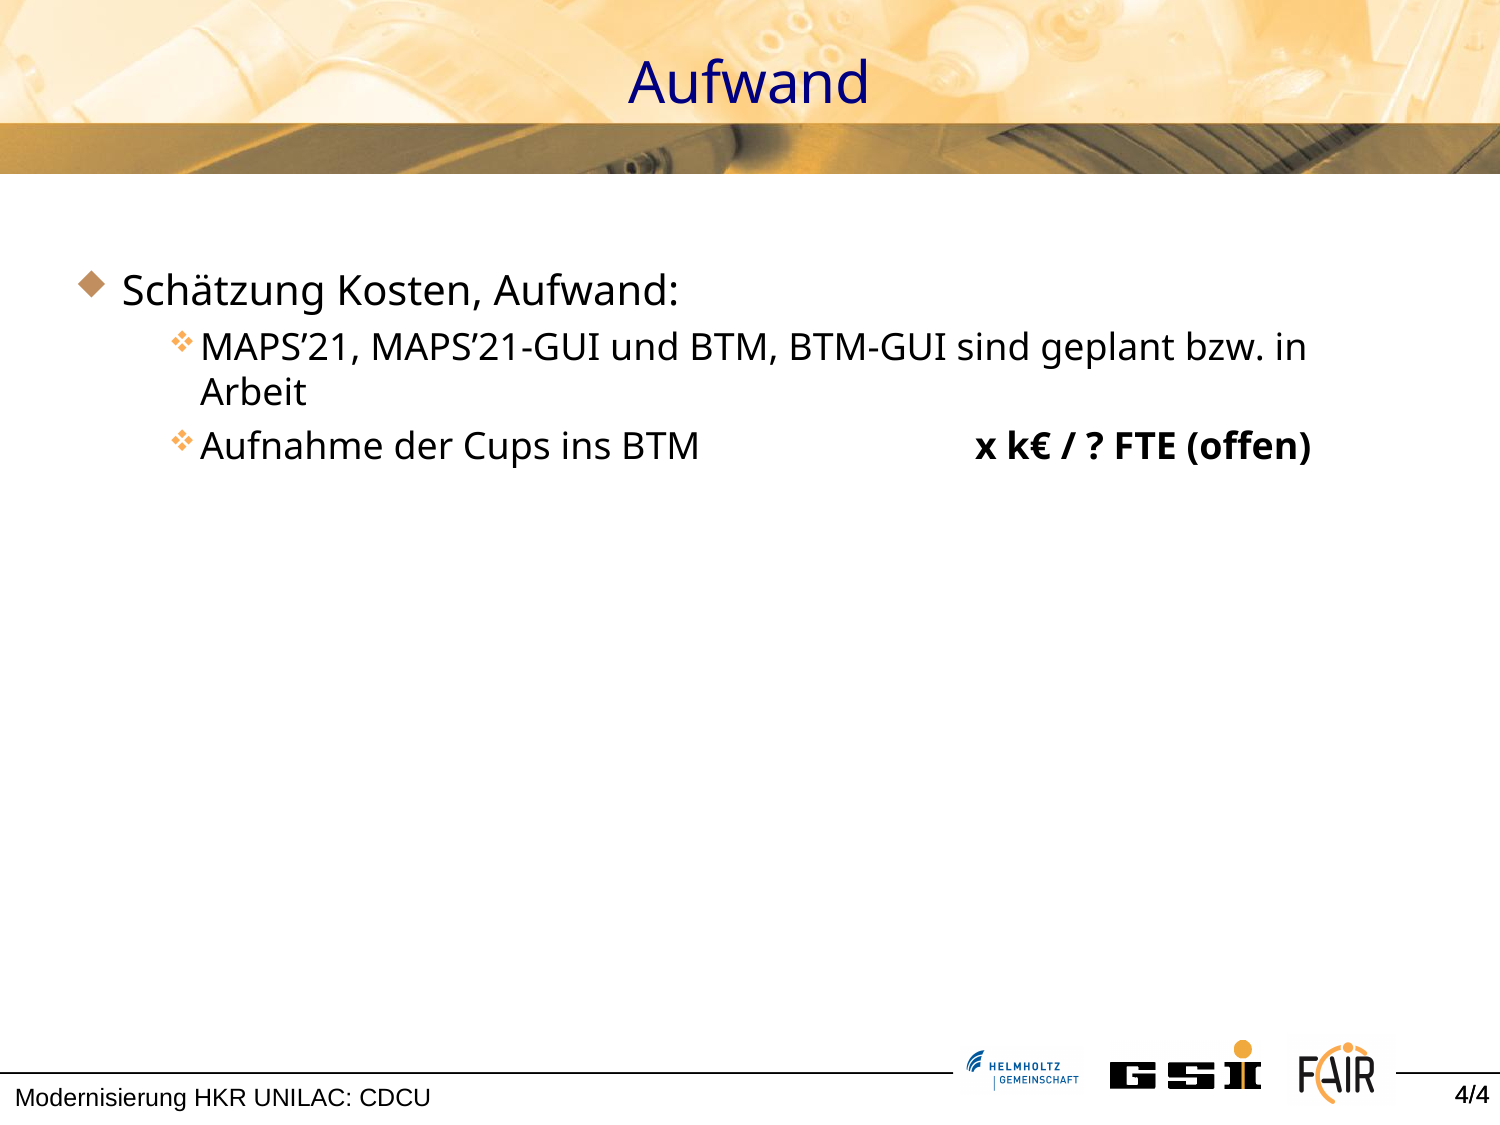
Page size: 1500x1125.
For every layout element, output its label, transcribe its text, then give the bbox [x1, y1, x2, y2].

title Aufwand [75, 0, 1425, 174]
picture [1287, 1034, 1396, 1106]
picture [1110, 1040, 1261, 1089]
picture [0, 0, 1500, 175]
list Schätzung Kosten, Aufwand: MAPS’21, MAPS’21-GUI und BTM, BTM-GUI sind geplant bzw. in Arbeit Aufnahme der Cups ins BTM x k€ / ? FTE (offen) [75, 263, 1425, 1006]
picture [960, 1046, 1084, 1095]
